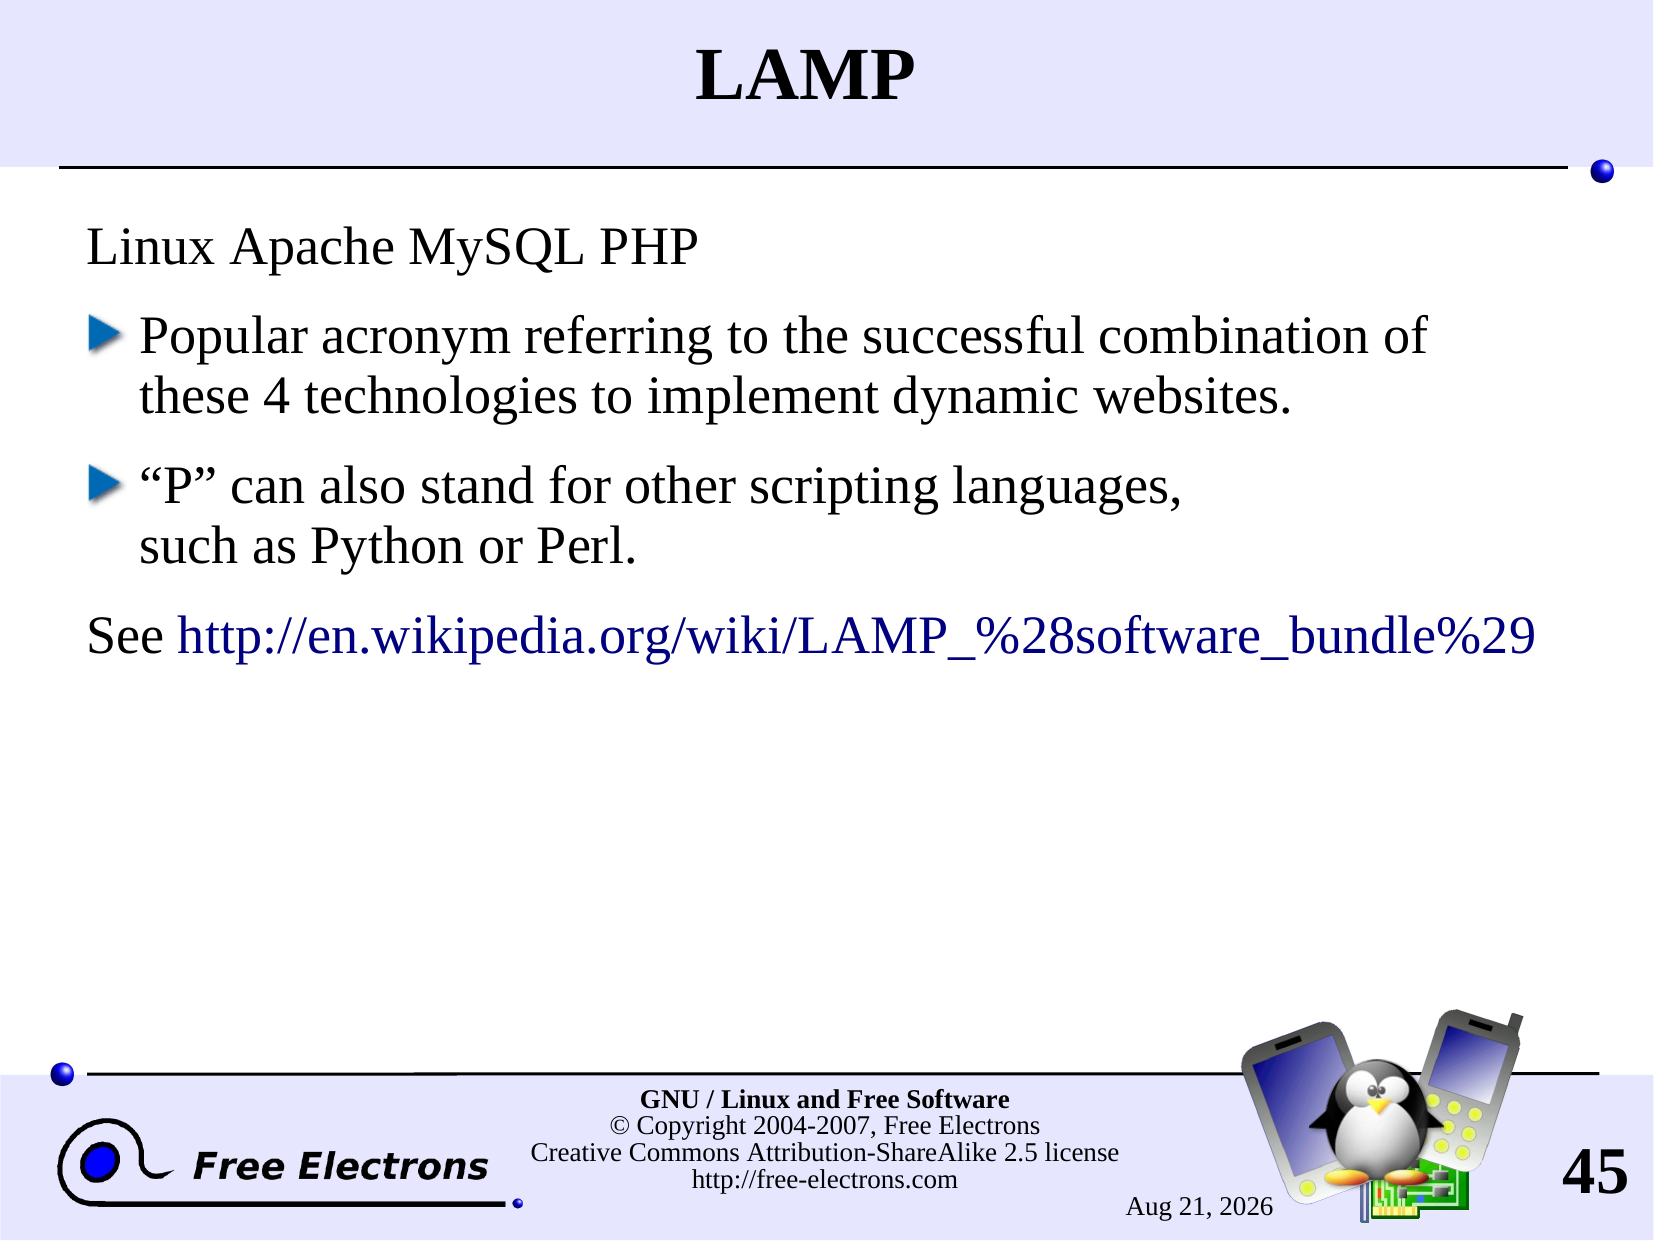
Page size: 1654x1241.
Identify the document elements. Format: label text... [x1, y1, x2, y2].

picture [50, 1107, 527, 1216]
list Linux Apache MySQL PHP Popular acronym referring to the successful combination of these 4 technologies to implement dynamic websites. “P” can also stand for other scripting languages, such as Python or Perl. See http://en.wikipedia.org/wiki/LAMP_%28software_bundle%29 [68, 216, 1553, 1066]
title LAMP [60, 25, 1551, 124]
picture [1231, 1066, 1521, 1241]
